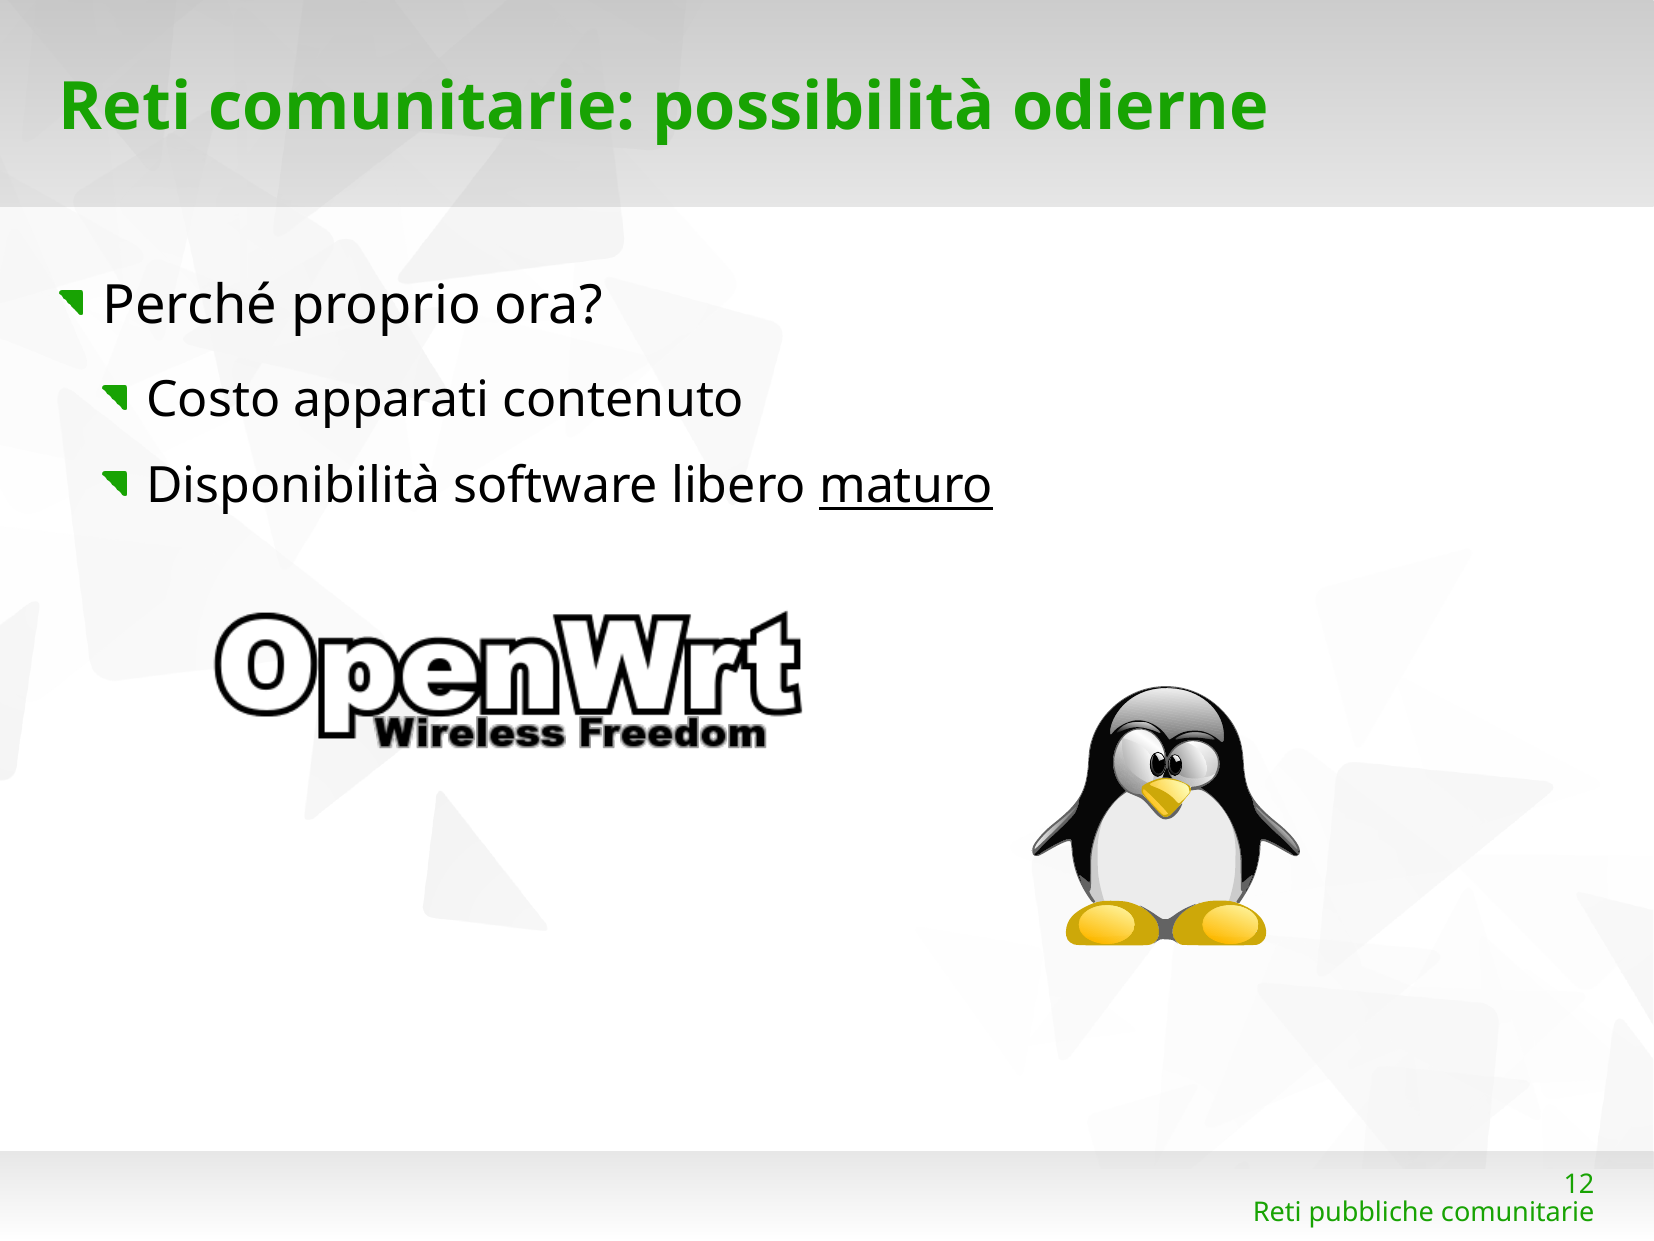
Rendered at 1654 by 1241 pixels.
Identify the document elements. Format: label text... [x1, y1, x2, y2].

picture [206, 602, 810, 756]
title Reti comunitarie: possibilità odierne [59, 29, 1595, 178]
picture [0, 0, 783, 931]
list Perché proprio ora? Costo apparati contenuto Disponibilità software libero maturo [59, 265, 1595, 986]
picture [915, 548, 1654, 1169]
picture [1027, 673, 1323, 969]
